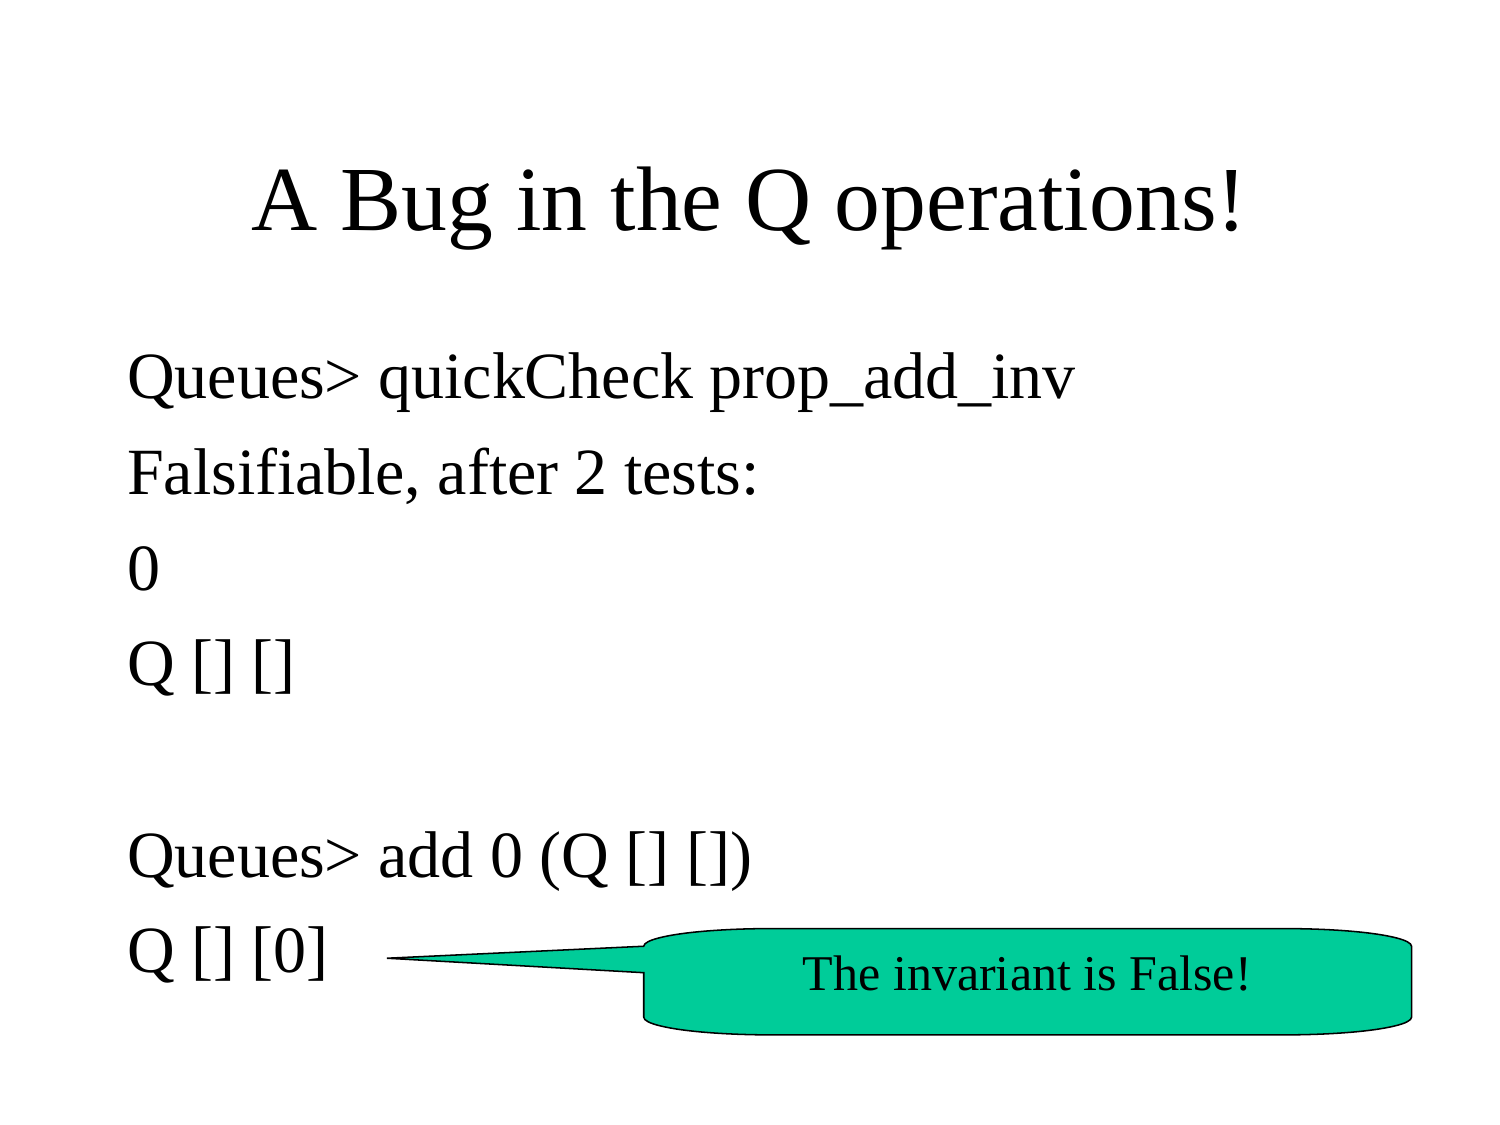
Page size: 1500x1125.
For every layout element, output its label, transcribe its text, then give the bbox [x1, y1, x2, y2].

title A Bug in the Q operations! [112, 99, 1388, 288]
list Queues> quickCheck prop_add_inv Falsifiable, after 2 tests: 0 Q [] [] Queues> add 0 (Q [] []) Q [] [0] [112, 324, 1388, 1000]
text_box The invariant is False! [386, 928, 1412, 1035]
